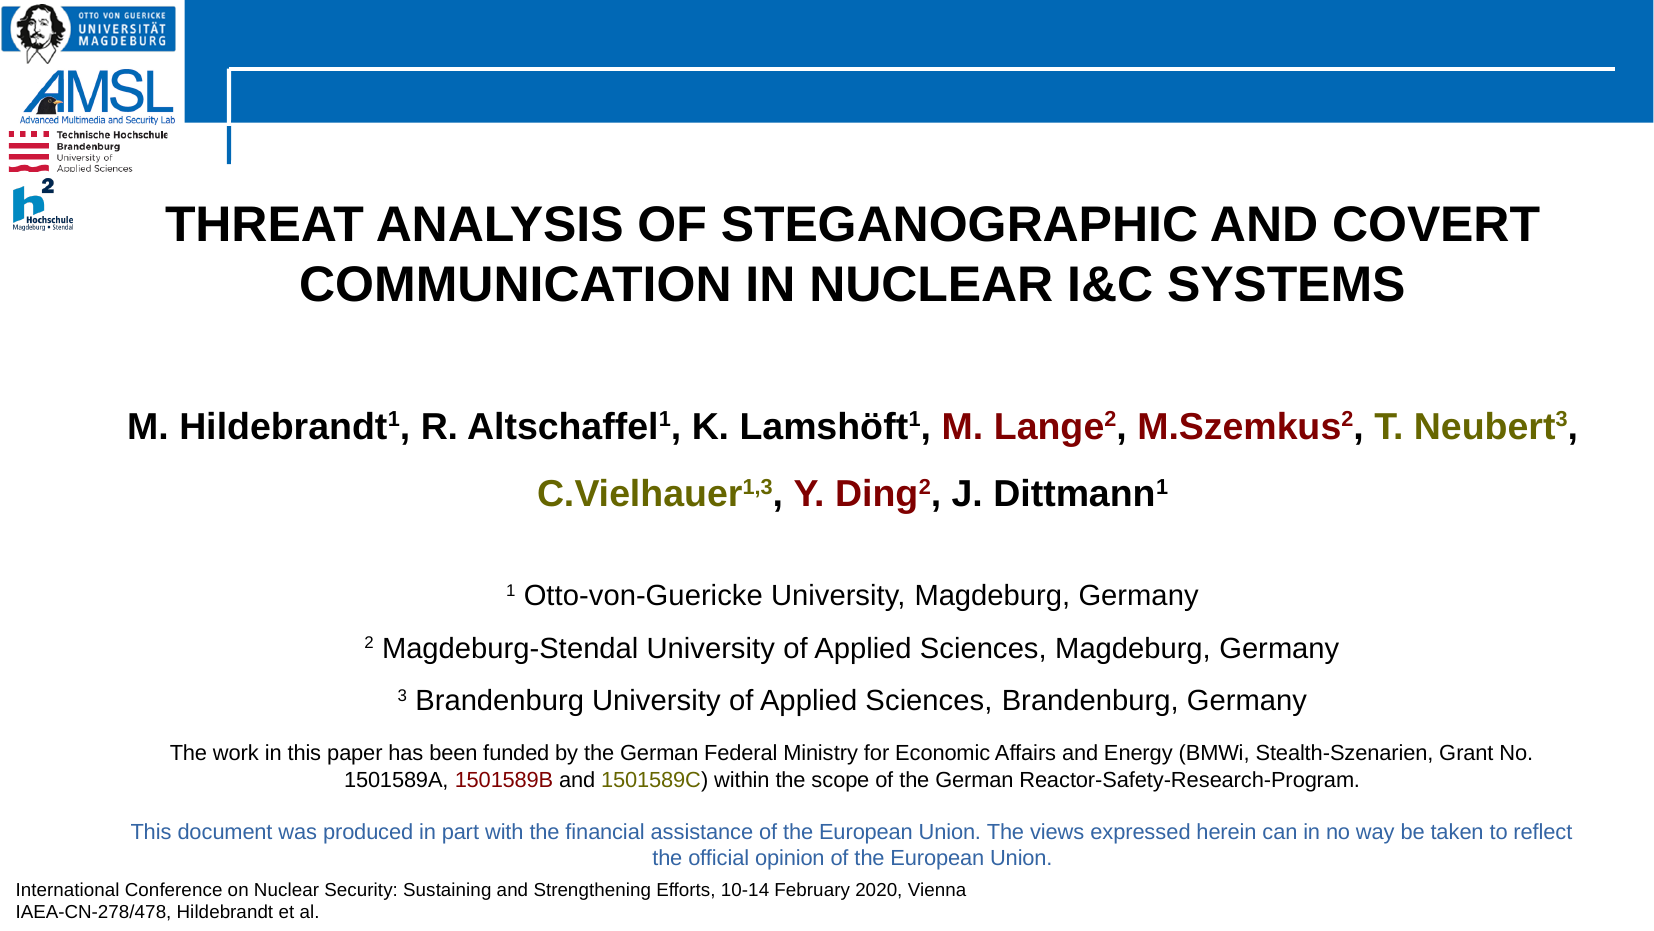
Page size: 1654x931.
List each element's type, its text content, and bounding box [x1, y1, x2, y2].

picture [18, 68, 176, 127]
picture [0, 0, 176, 64]
text_box THREAT ANALYSIS OF STEGANOGRAPHIC AND COVERT COMMUNICATION IN NUCLEAR I&C SYSTEMS M. Hildebrandt1, R. Altschaffel1, K. Lamshöft1, M. Lange2, M.Szemkus2, T. Neubert3, C.Vielhauer1,3, Y. Ding2, J. Dittmann1 1 Otto-von-Guericke University, Magdeburg, Germany 2 Magdeburg-Stendal University of Applied Sciences, Magdeburg, Germany 3 Brandenburg University of Applied Sciences, Brandenburg, Germany The work in this paper has been funded by the German Federal Ministry for Economic Affairs and Energy (BMWi, Stealth-Szenarien, Grant No. 1501589A, 1501589B and 1501589C) within the scope of the German Reactor-Safety-Research-Program. This document was produced in part with the financial assistance of the European Union. The views expressed herein can in no way be taken to reflect the official opinion of the European Union. [100, 184, 1605, 878]
picture [13, 178, 73, 231]
